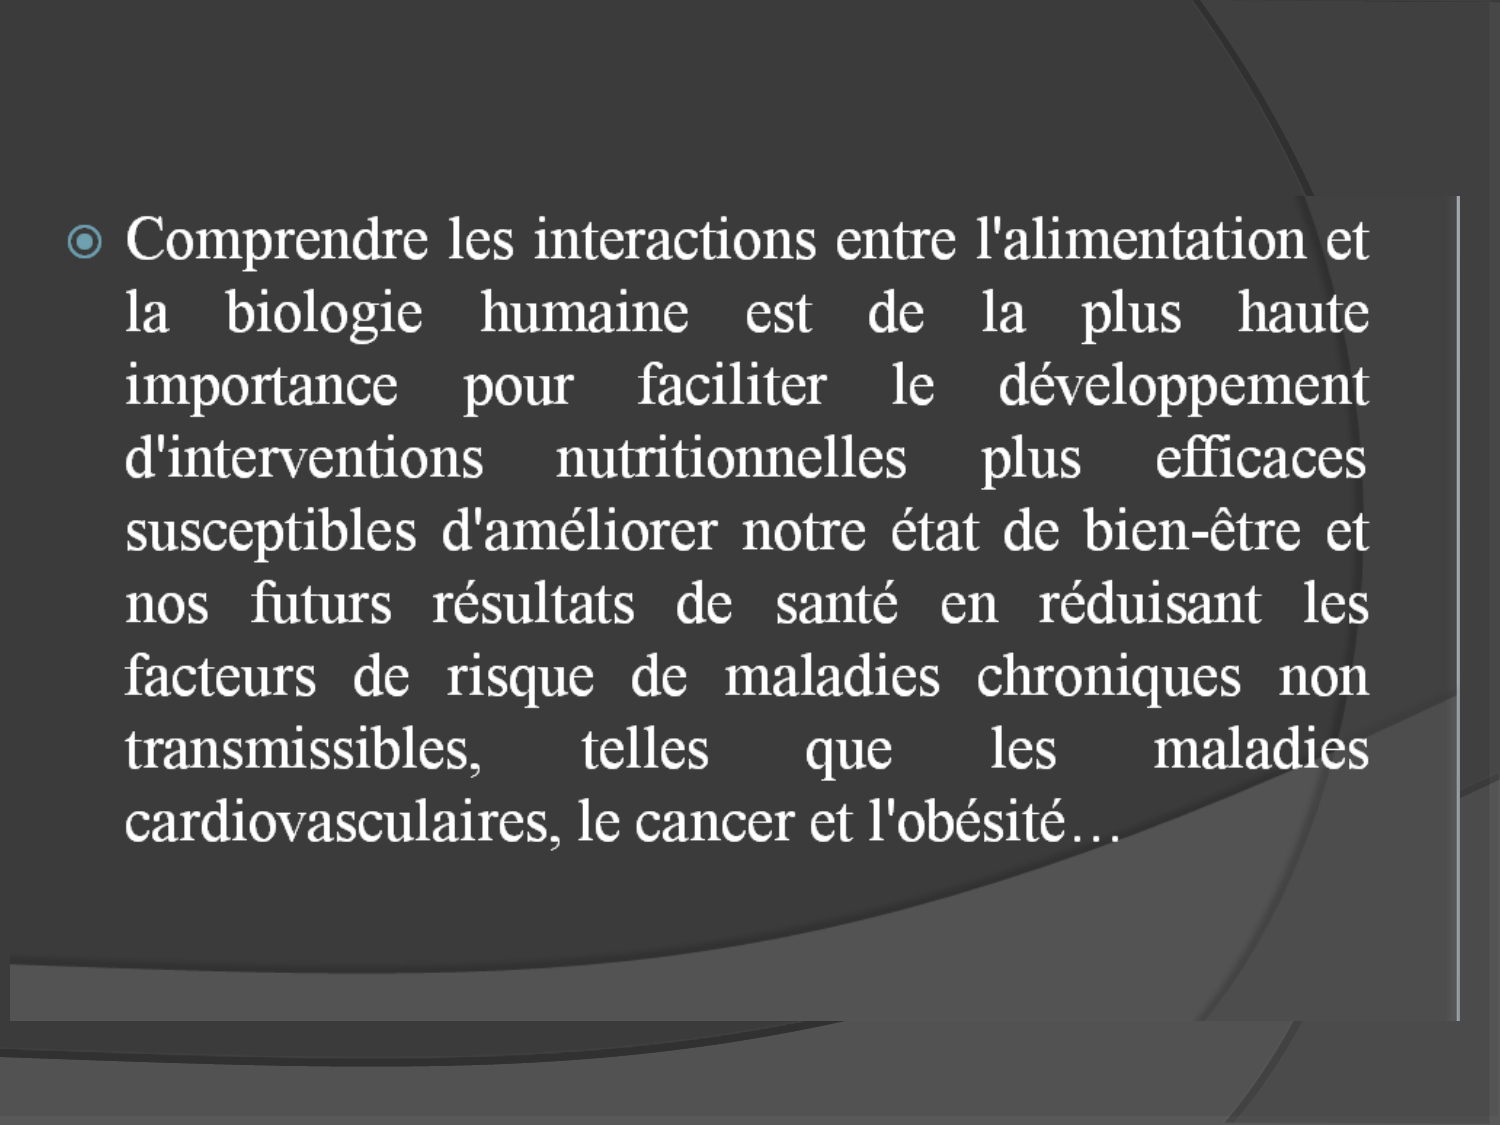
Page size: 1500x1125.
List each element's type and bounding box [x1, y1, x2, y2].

picture [10, 196, 1460, 1021]
